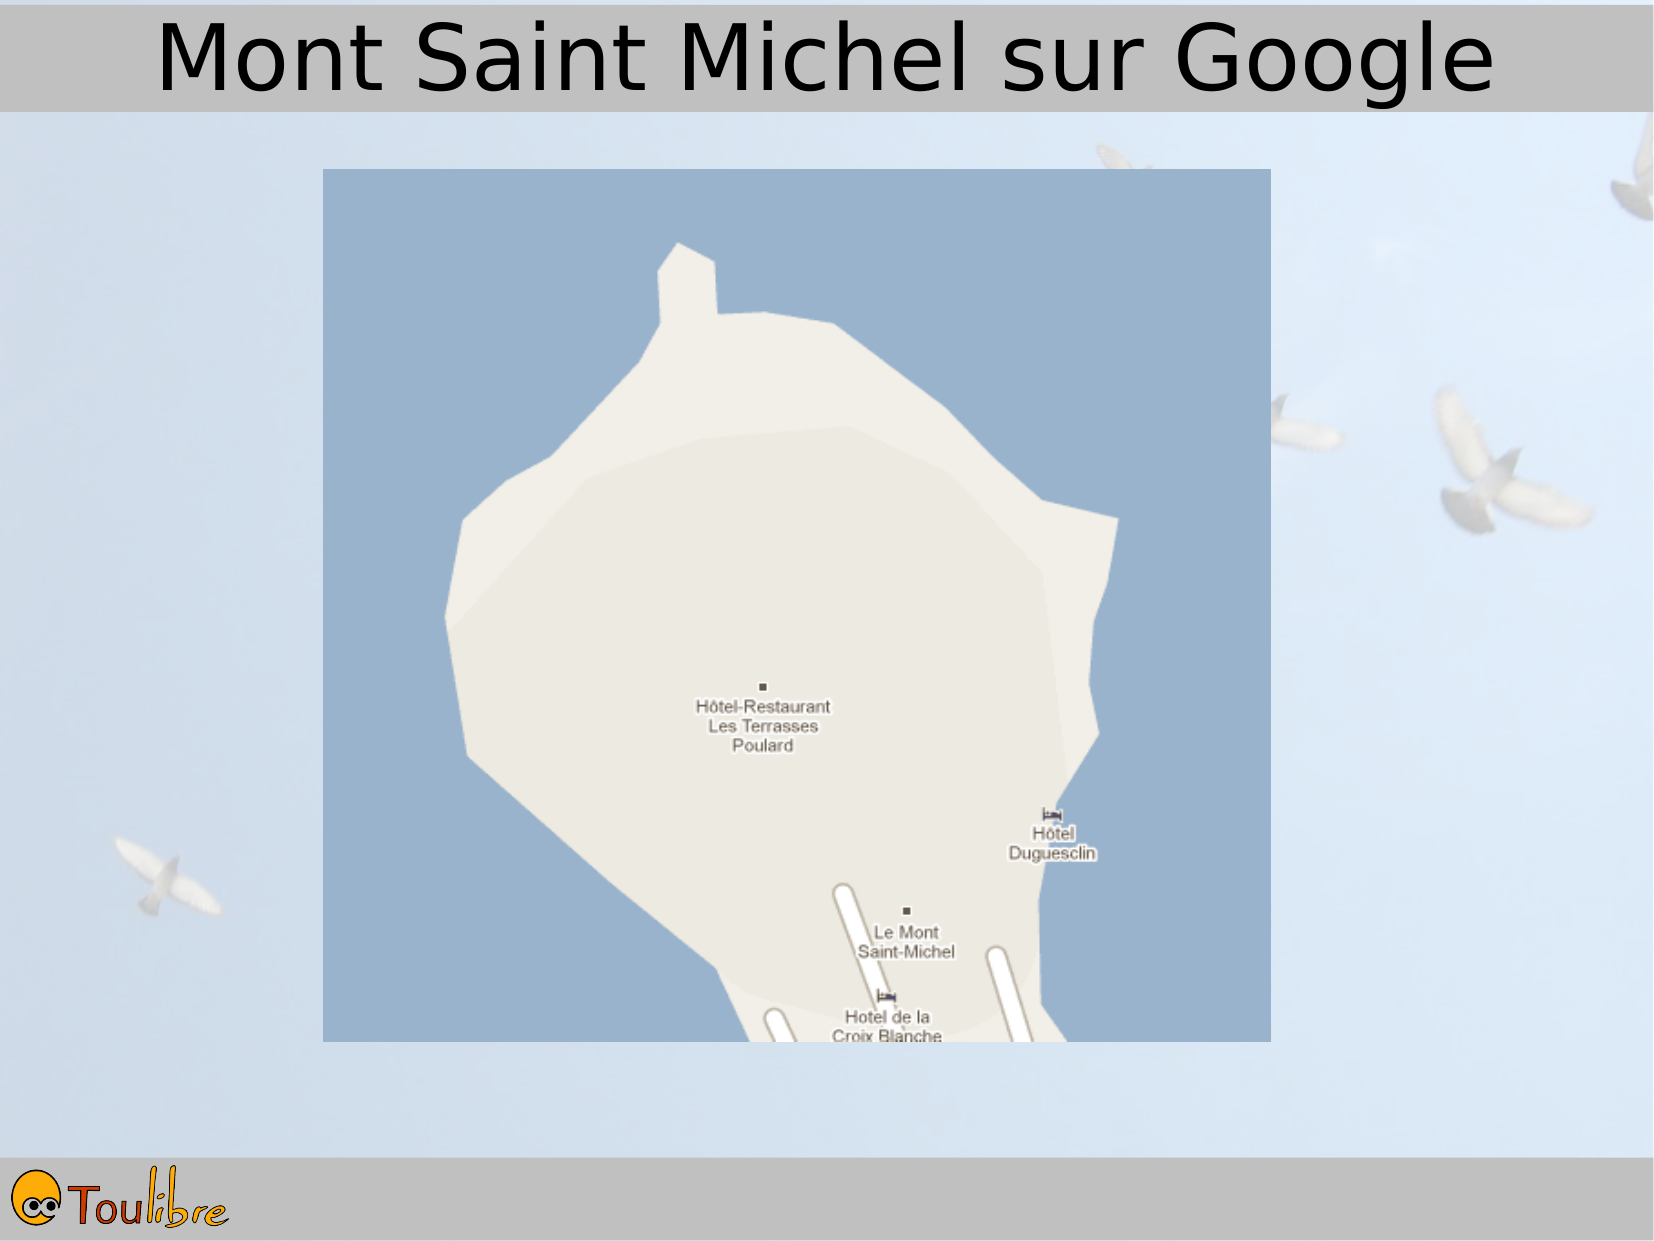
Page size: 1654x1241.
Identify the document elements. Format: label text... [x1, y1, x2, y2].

picture [11, 1165, 229, 1228]
title Mont Saint Michel sur Google [0, 4, 1654, 112]
picture [323, 169, 1271, 1042]
